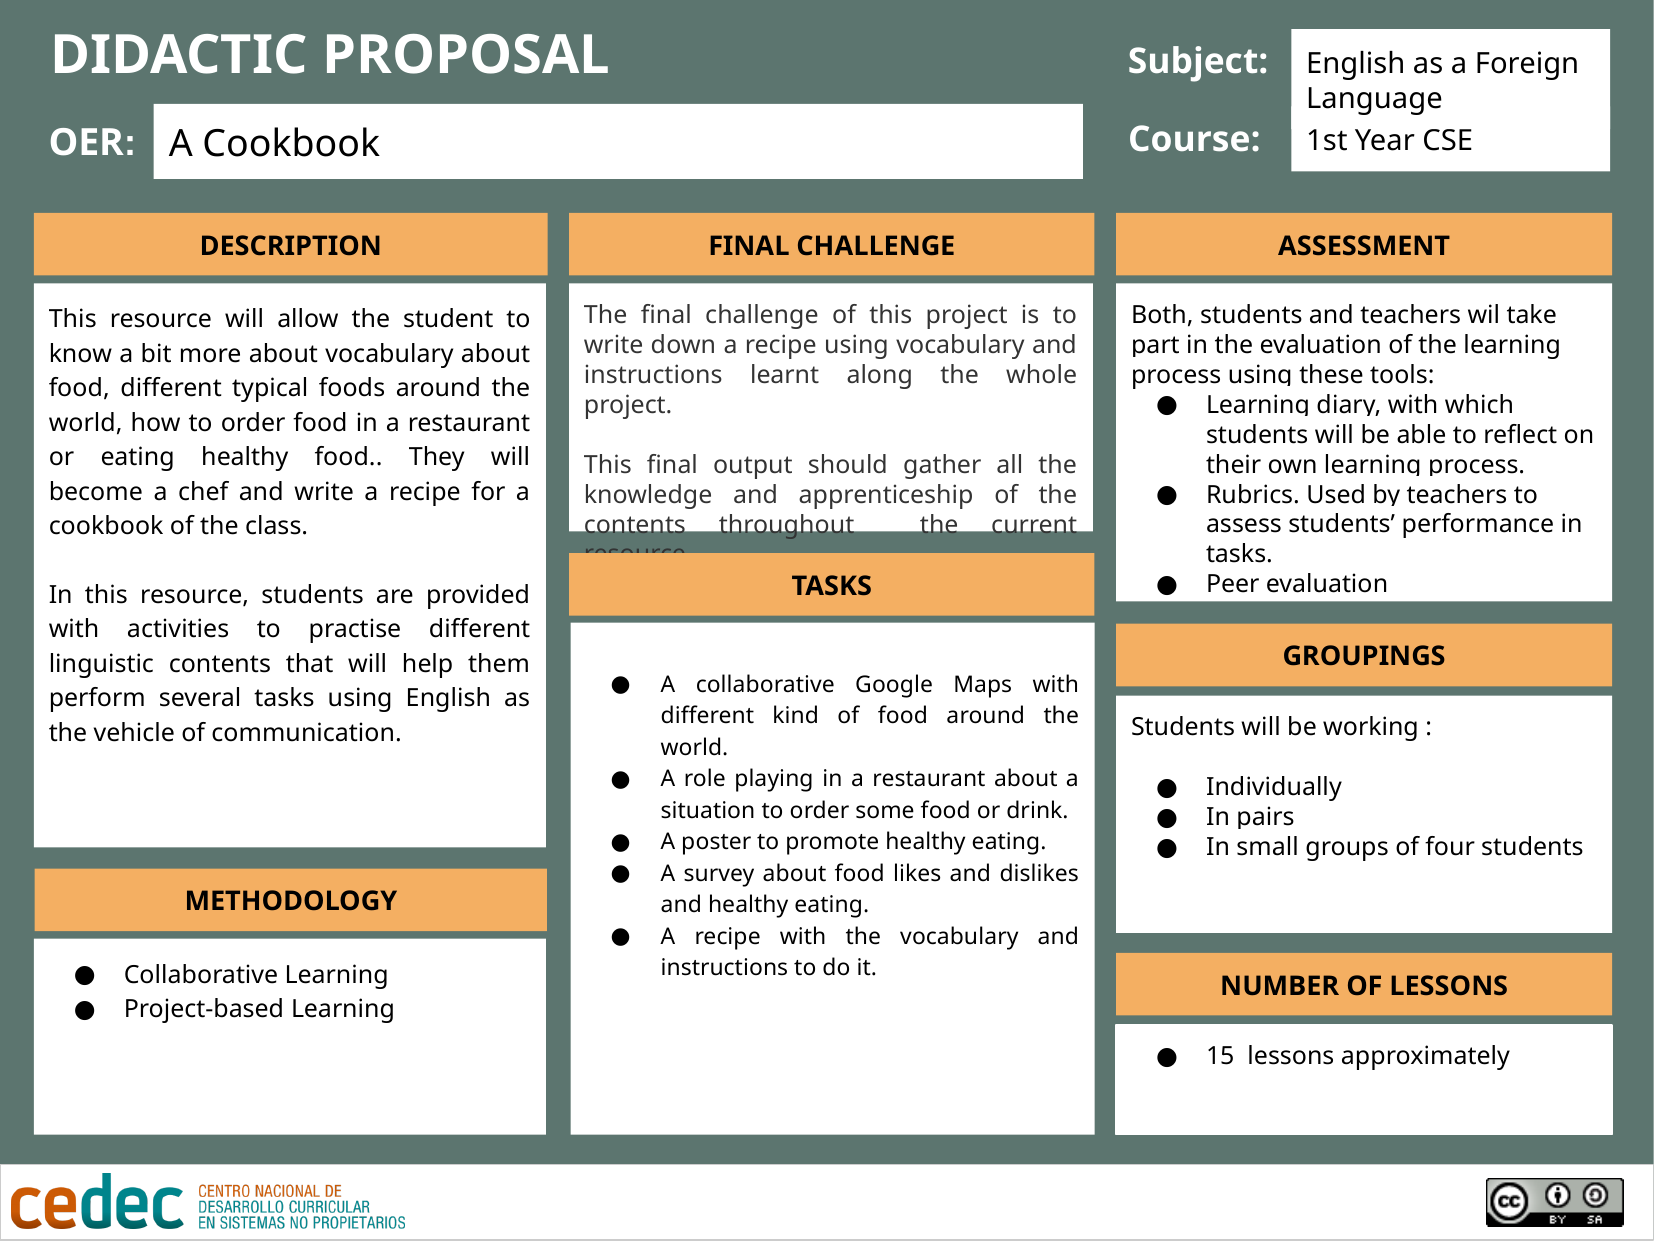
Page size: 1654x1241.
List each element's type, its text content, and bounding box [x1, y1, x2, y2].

text_box English as a Foreign Language [1291, 29, 1611, 130]
picture [1486, 1178, 1624, 1227]
text_box FINAL CHALLENGE [569, 212, 1095, 276]
text_box Course: [1113, 109, 1303, 173]
text_box DESCRIPTION [33, 212, 548, 276]
text_box A collaborative Google Maps with different kind of food around the world. A role playing in a restaurant about a situation to order some food or drink. A poster to promote healthy eating. A survey about food likes and dislikes and healthy eating. A recipe with the vocabulary and instructions to do it. [570, 622, 1095, 1135]
picture [11, 1173, 405, 1229]
text_box METHODOLOGY [34, 868, 547, 932]
text_box Both, students and teachers wil take part in the evaluation of the learning process using these tools: Learning diary, with which students will be able to reflect on their own learning process. Rubrics. Used by teachers to assess students’ performance in tasks. Peer evaluation [1116, 283, 1613, 602]
text_box NUMBER OF LESSONS [1116, 952, 1613, 1016]
text_box A Cookbook [153, 103, 1083, 179]
text_box 15 lessons approximately [1116, 1024, 1613, 1135]
text_box ASSESSMENT [1116, 212, 1613, 276]
text_box [0, 1164, 1654, 1241]
text_box 1st Year CSE [1291, 130, 1611, 172]
text_box GROUPINGS [1116, 623, 1613, 687]
text_box This resource will allow the student to know a bit more about vocabulary about food, different typical foods around the world, how to order food in a restaurant or eating healthy food.. They will become a chef and write a recipe for a cookbook of the class. In this resource, students are provided with activities to practise different linguistic contents that will help them perform several tasks using English as the vehicle of communication. [33, 283, 546, 848]
text_box OER: [33, 110, 153, 174]
text_box DIDACTIC PROPOSAL [35, 11, 1028, 110]
text_box Collaborative Learning Project-based Learning [33, 938, 546, 1135]
text_box Subject: [1113, 30, 1291, 94]
text_box TASKS [569, 553, 1095, 616]
text_box The final challenge of this project is to write down a recipe using vocabulary and instructions learnt along the whole project. This final output should gather all the knowledge and apprenticeship of the contents throughout the current resource. [569, 283, 1093, 532]
text_box Students will be working : Individually In pairs In small groups of four students [1116, 695, 1613, 933]
